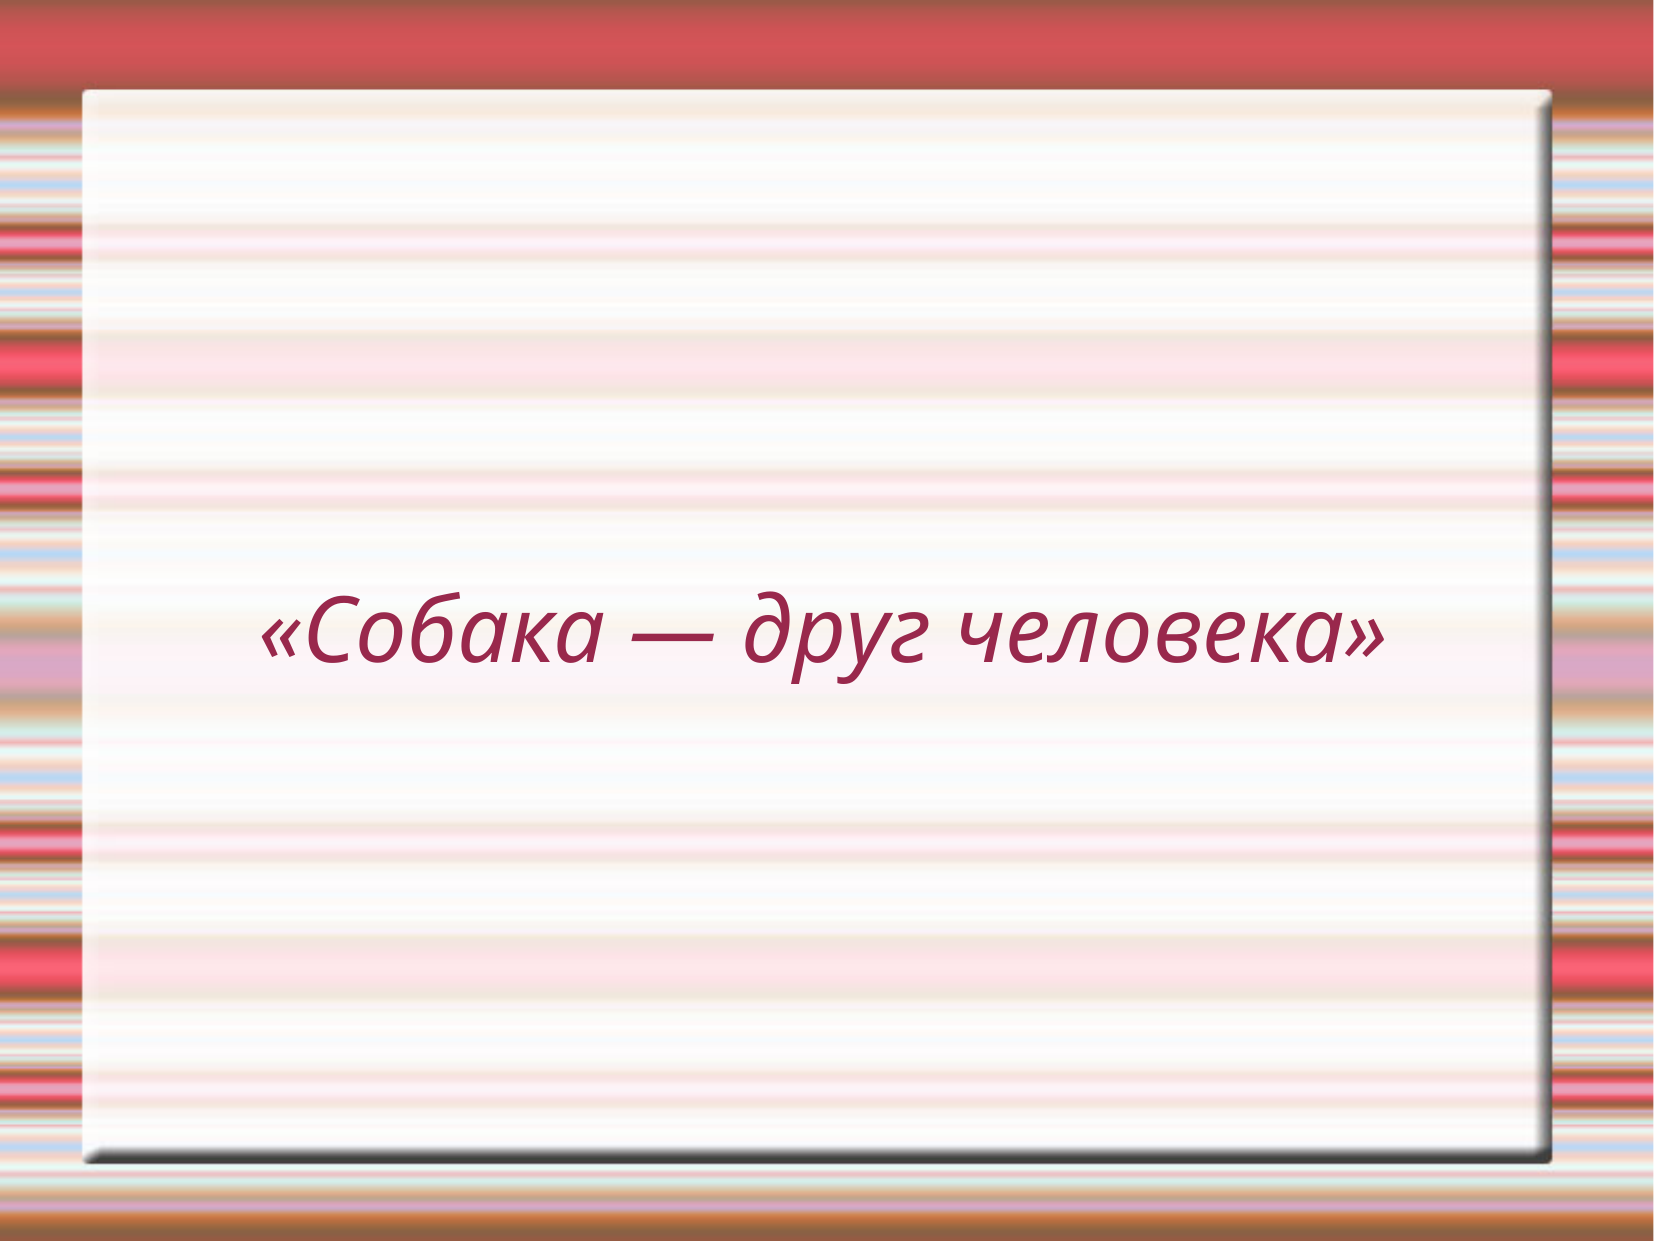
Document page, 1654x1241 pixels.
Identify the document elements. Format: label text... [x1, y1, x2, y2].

subtitle «Собака — друг человека» [118, 118, 1531, 1136]
picture [0, 0, 1654, 1241]
